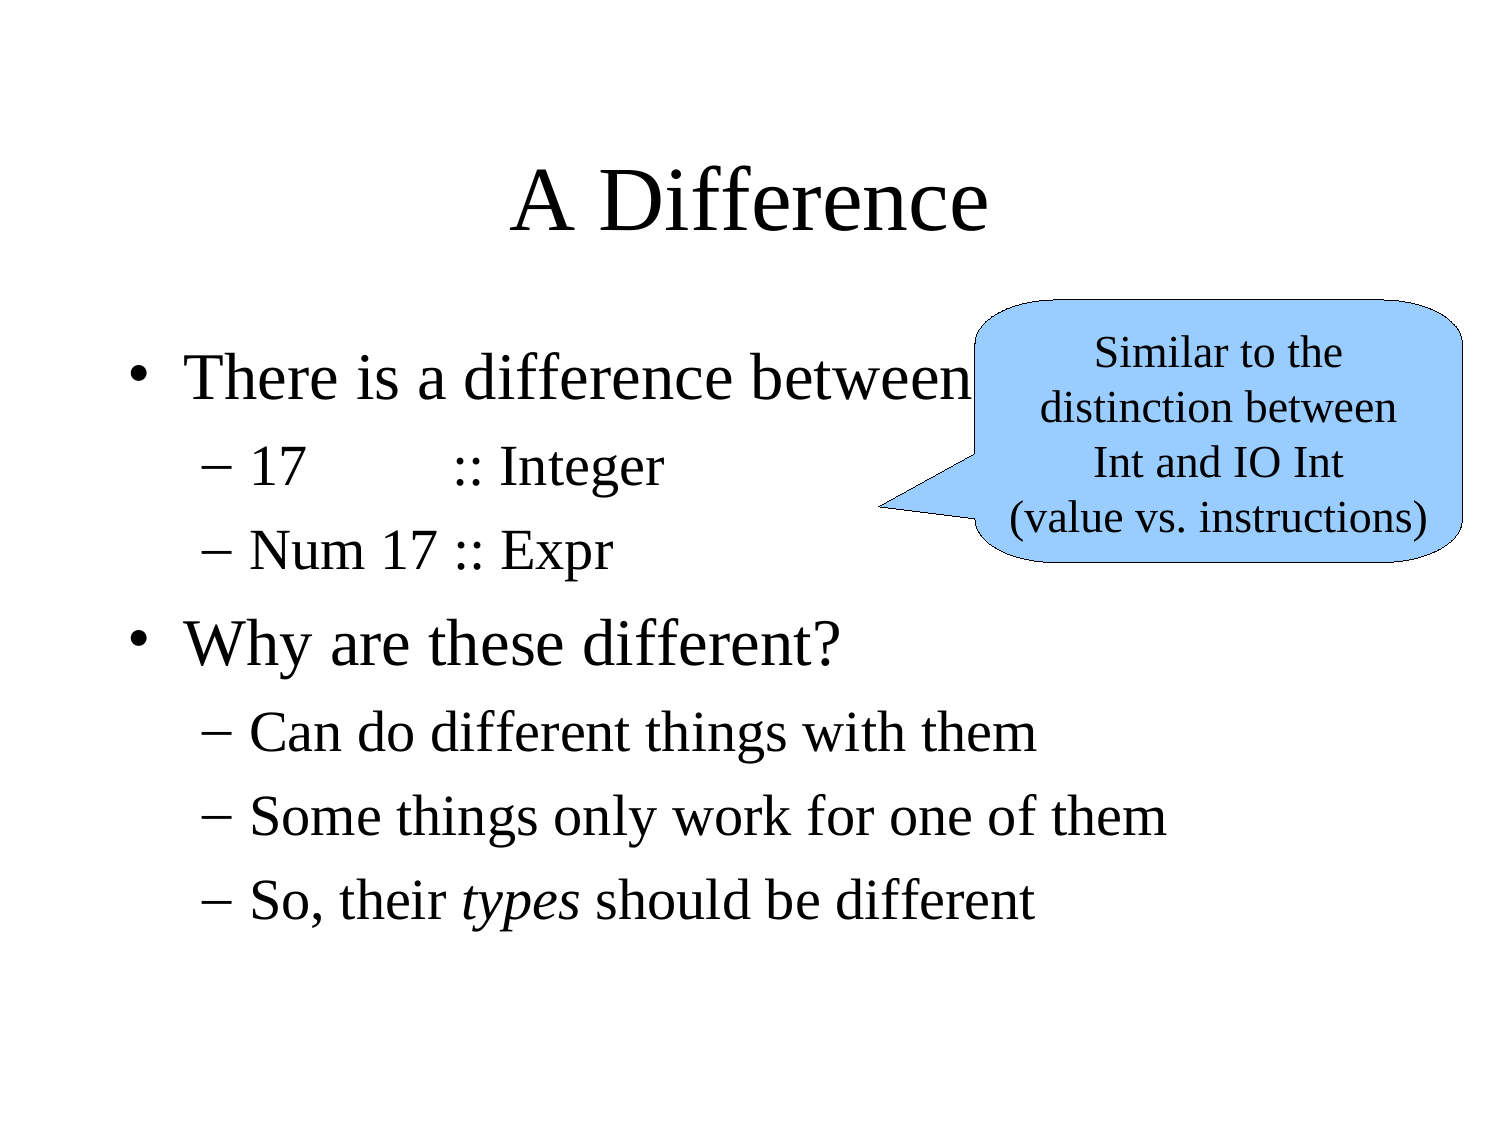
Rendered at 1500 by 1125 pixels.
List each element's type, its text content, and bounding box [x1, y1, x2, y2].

list There is a difference between 17 :: Integer Num 17 :: Expr Why are these different? Can do different things with them Some things only work for one of them So, their types should be different [112, 324, 1388, 1000]
title A Difference [112, 99, 1388, 288]
text_box Similar to the distinction between Int and IO Int (value vs. instructions) [878, 299, 1463, 563]
